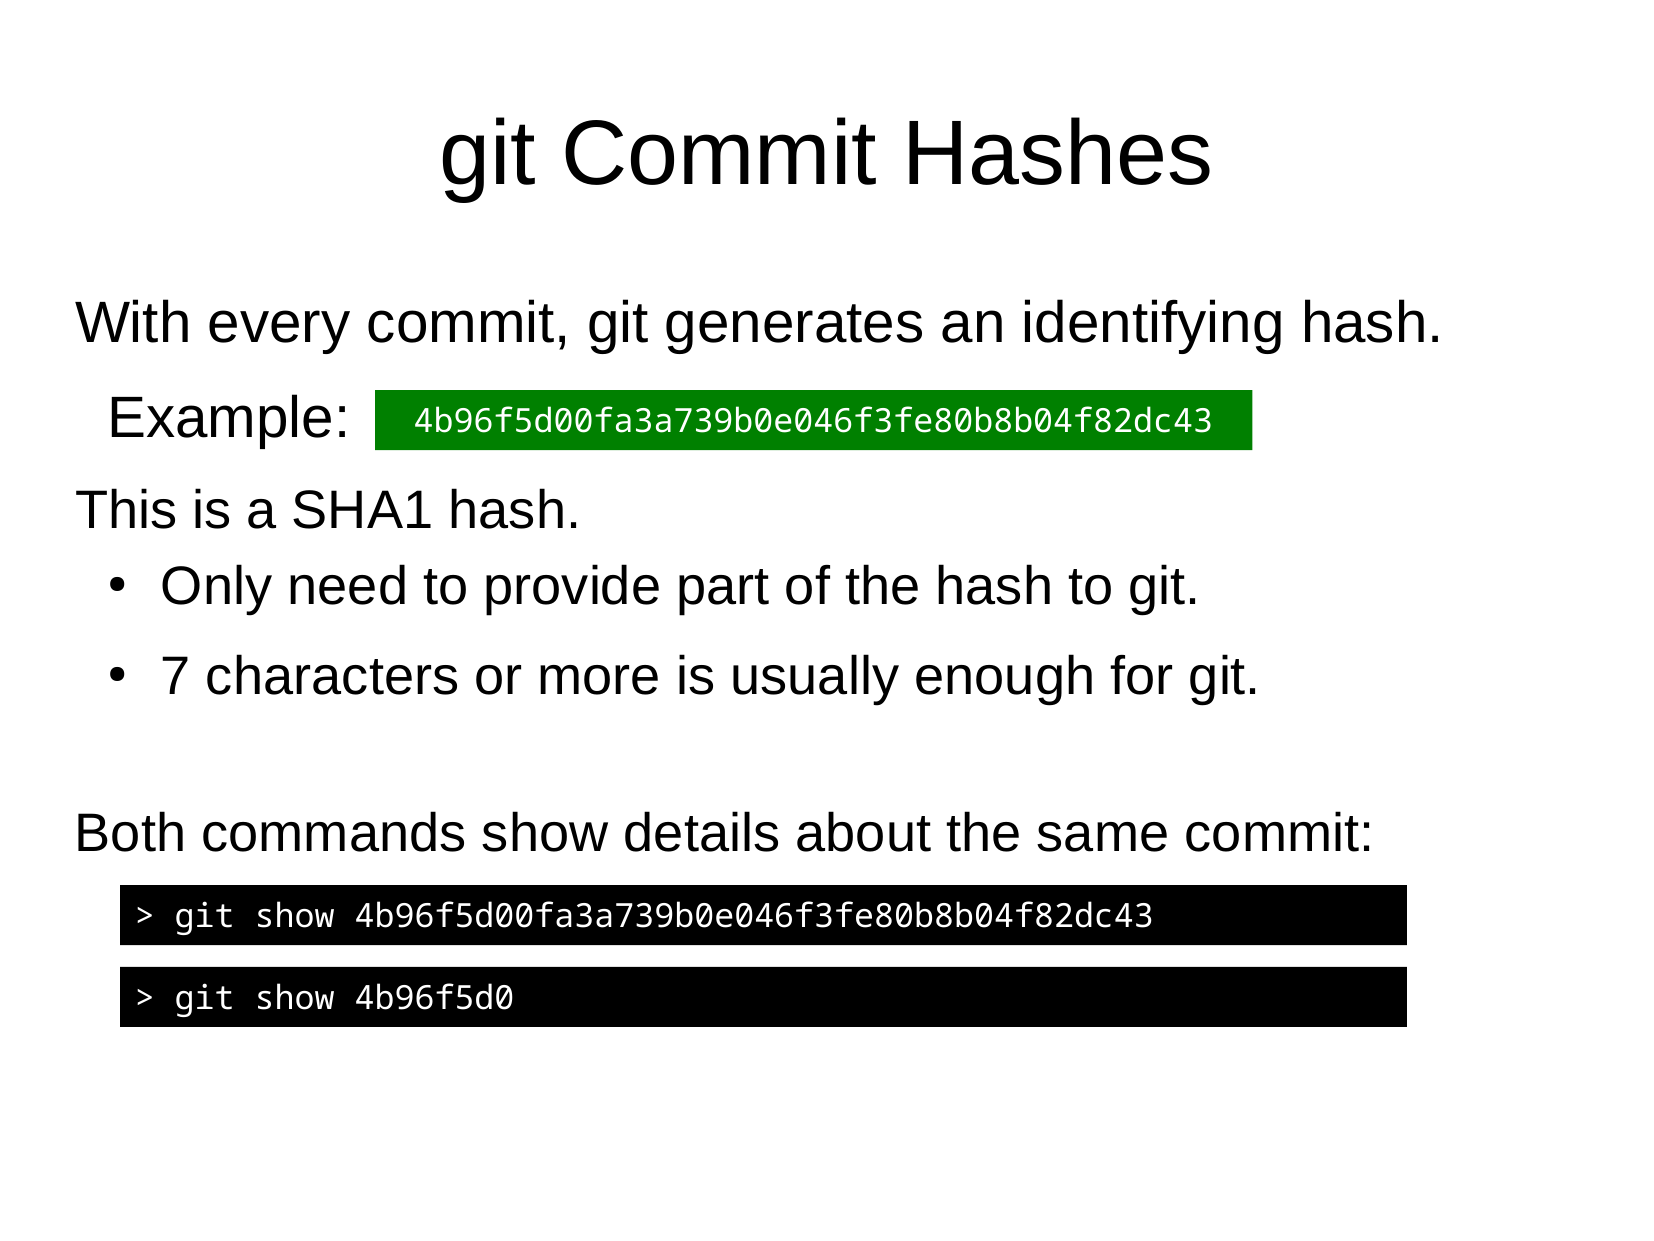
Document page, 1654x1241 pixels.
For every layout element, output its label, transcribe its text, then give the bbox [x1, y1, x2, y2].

text_box Both commands show details about the same commit: [60, 795, 1561, 886]
title git Commit Hashes [82, 49, 1571, 257]
text_box 4b96f5d00fa3a739b0e046f3fe80b8b04f82dc43 [375, 390, 1253, 447]
list With every commit, git generates an identifying hash. Example: This is a SHA1 hash. [75, 290, 1531, 556]
text_box > git show 4b96f5d0 [120, 966, 1407, 1024]
list Only need to provide part of the hash to git. 7 characters or more is usually enough for git. [90, 555, 1546, 795]
text_box > git show 4b96f5d00fa3a739b0e046f3fe80b8b04f82dc43 [120, 886, 1407, 942]
